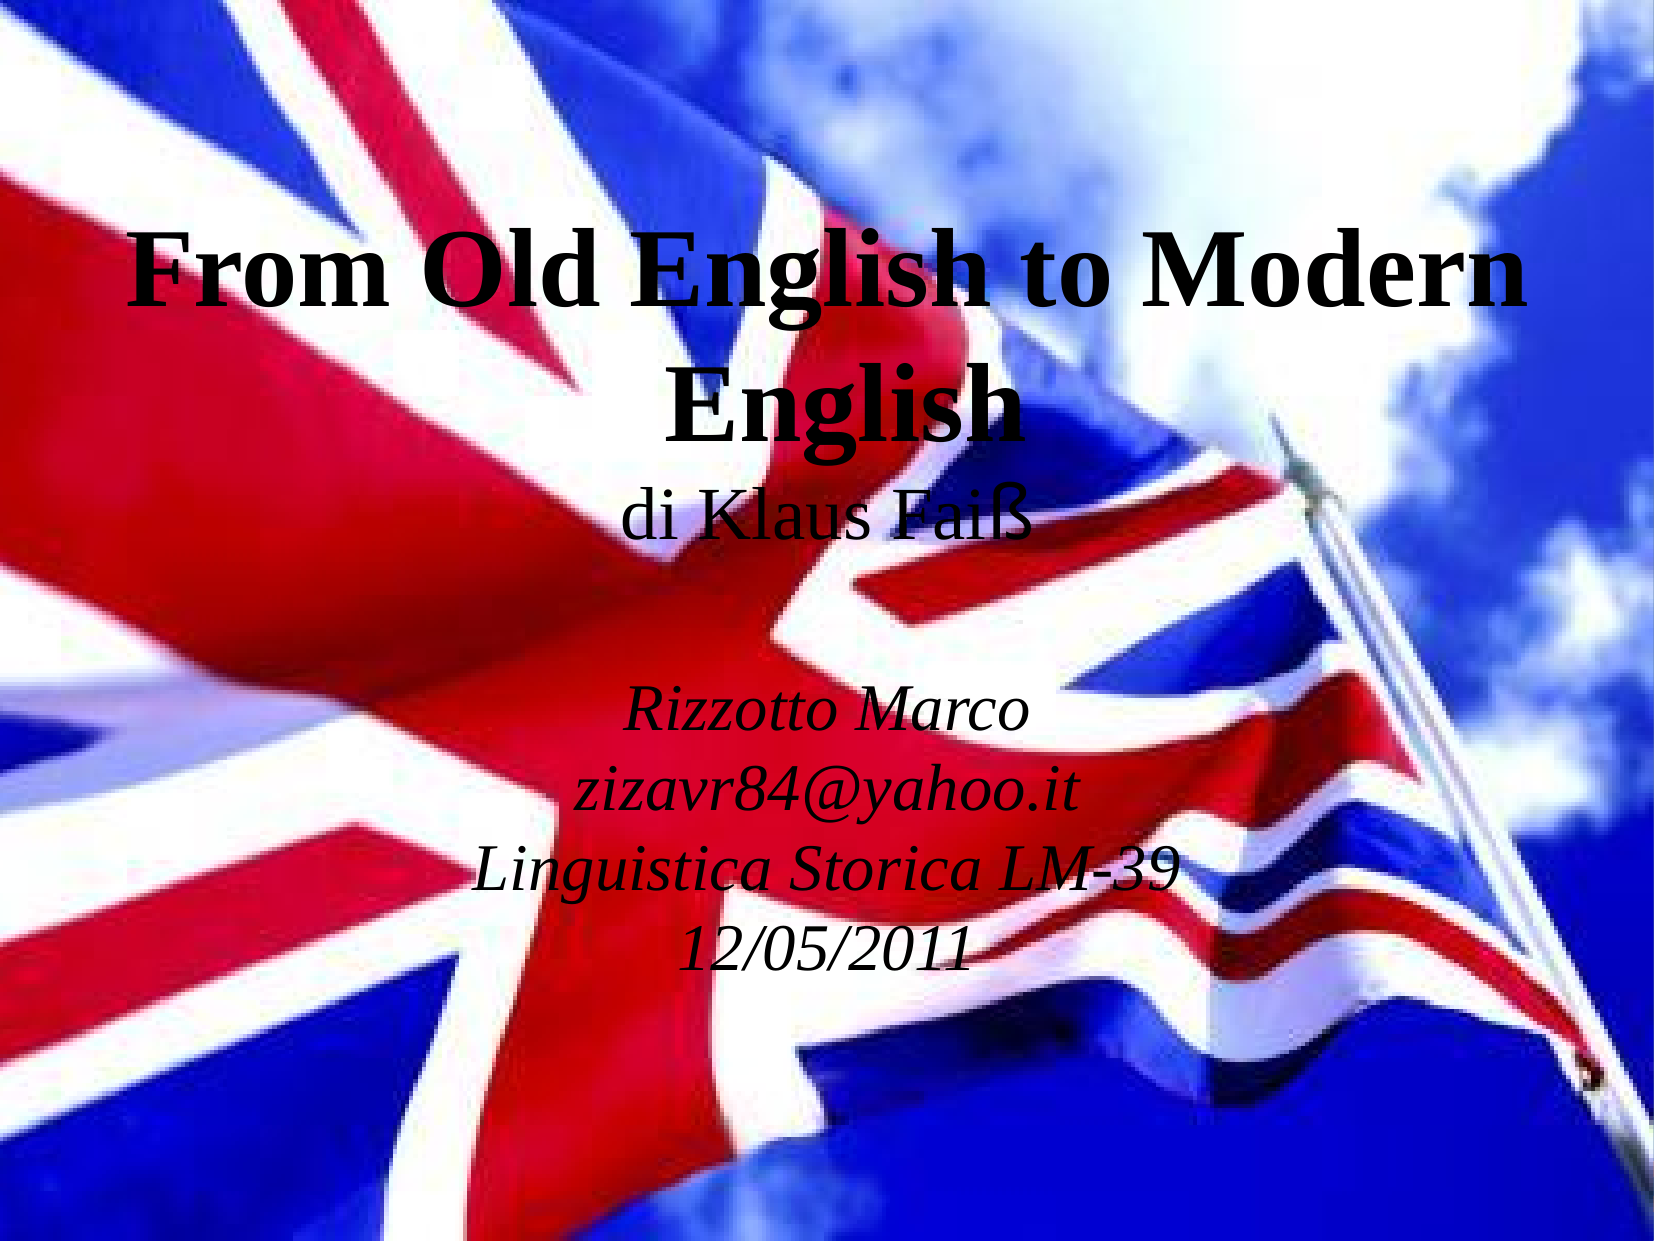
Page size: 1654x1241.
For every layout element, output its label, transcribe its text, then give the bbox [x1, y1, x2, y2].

picture [0, 0, 1654, 1241]
text_box From Old English to Modern English di Klaus Faiß Rizzotto Marco zizavr84@yahoo.it Linguistica Storica LM-39 12/05/2011 [121, 46, 1534, 1132]
